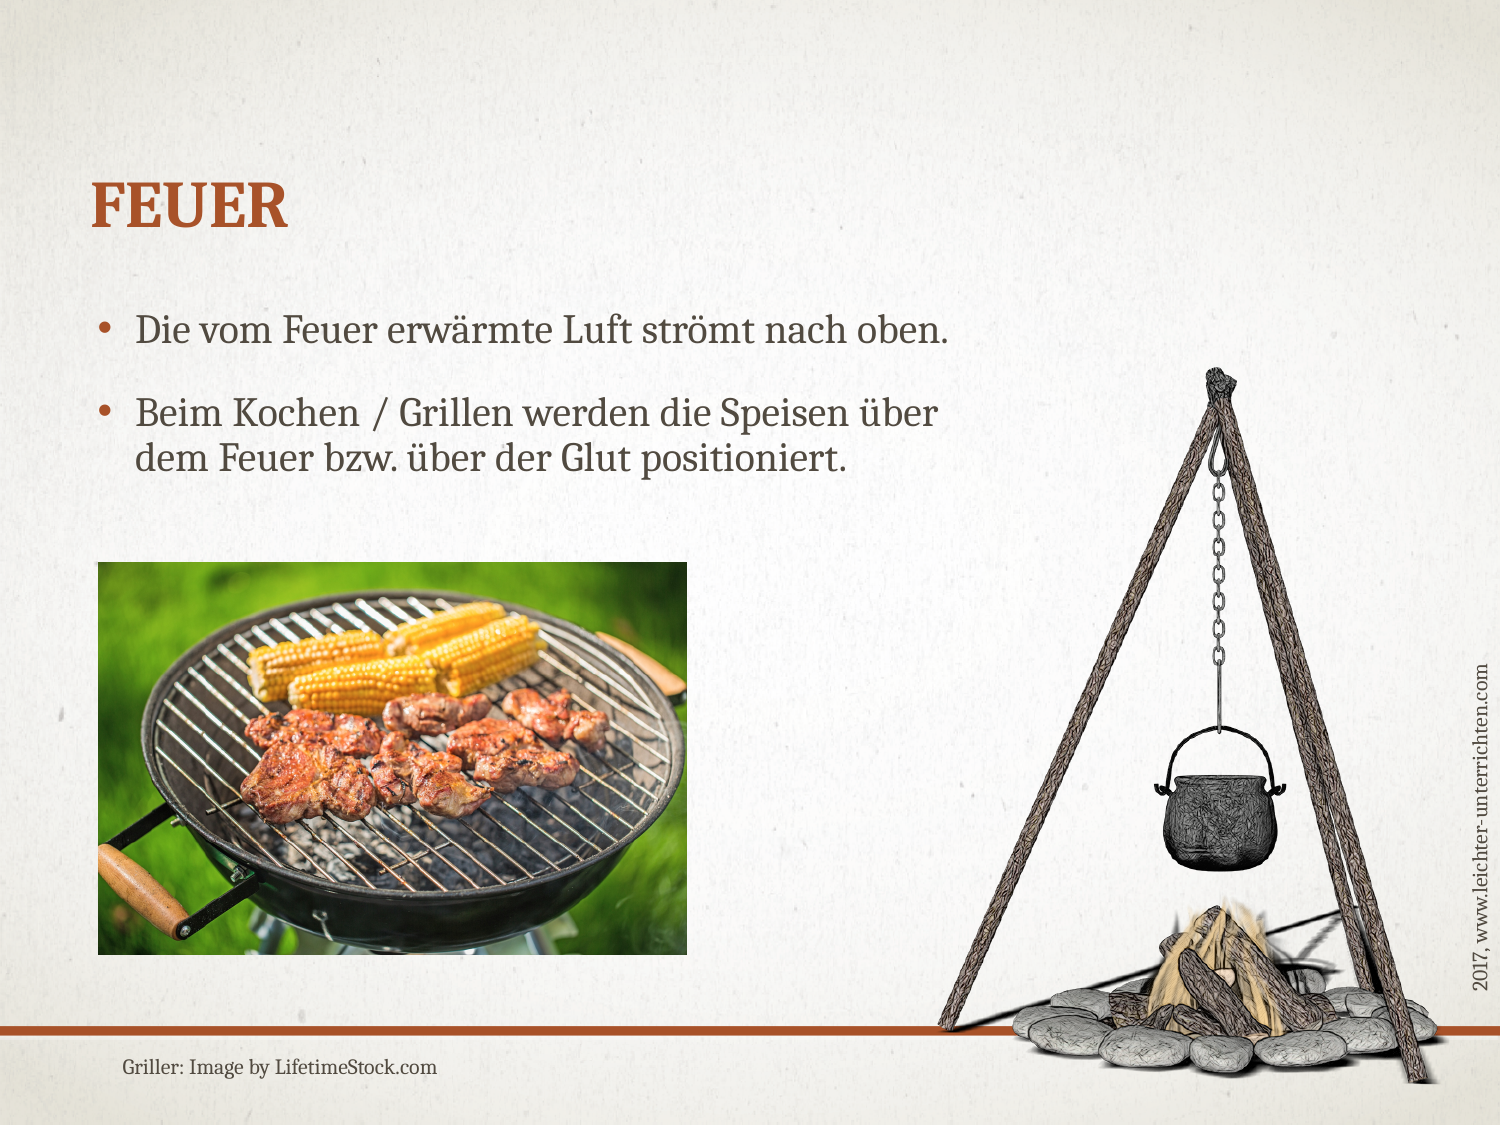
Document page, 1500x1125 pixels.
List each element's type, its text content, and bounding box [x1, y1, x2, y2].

picture [0, 0, 1500, 1125]
list Die vom Feuer erwärmte Luft strömt nach oben. Beim Kochen / Grillen werden die Speisen über dem Feuer bzw. über der Glut positioniert. [75, 299, 1341, 975]
text_box Griller: Image by LifetimeStock.com [107, 1044, 453, 1086]
title Feuer [75, 62, 1341, 250]
